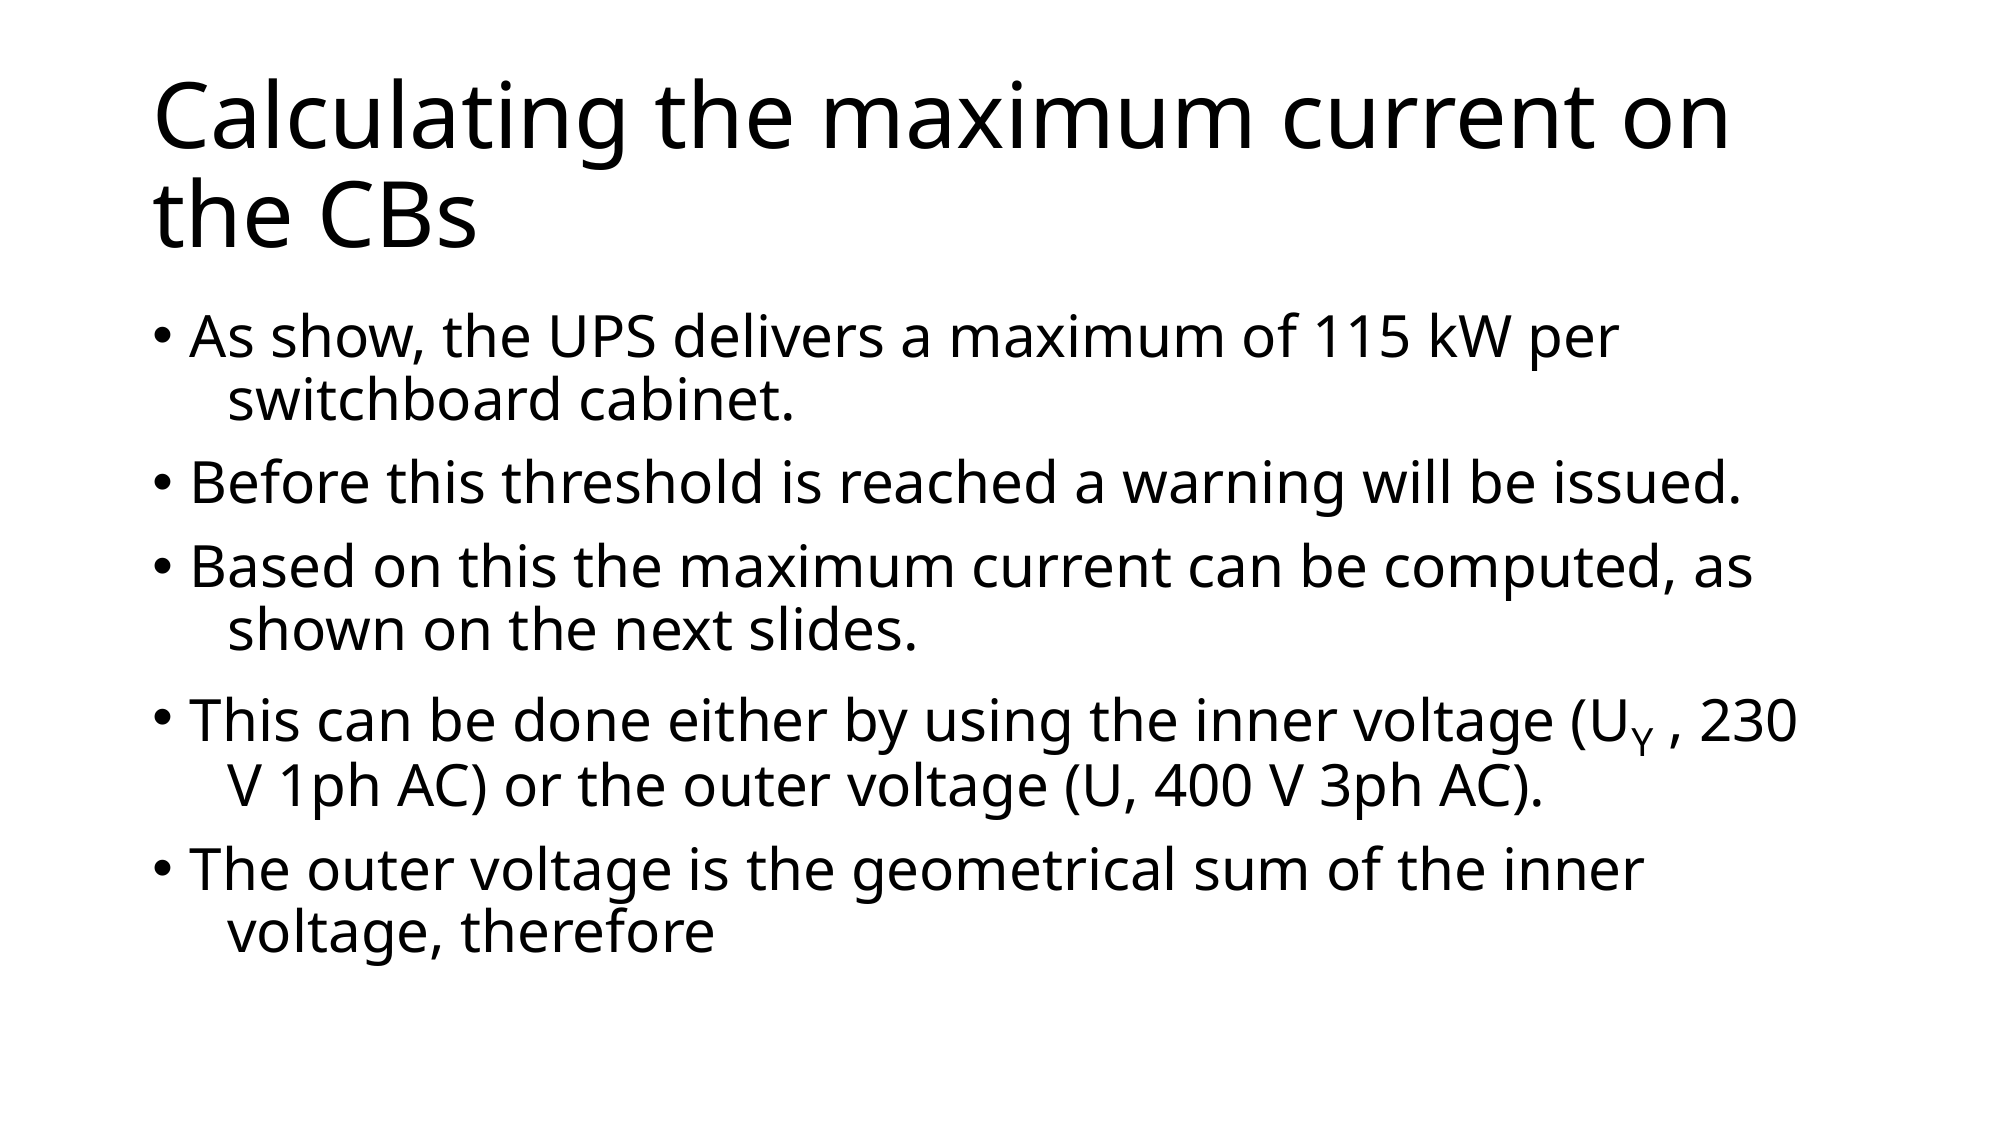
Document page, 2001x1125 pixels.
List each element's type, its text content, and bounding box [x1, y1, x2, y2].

list As show, the UPS delivers a maximum of 115 kW per switchboard cabinet. Before this threshold is reached a warning will be issued. Based on this the maximum current can be computed, as shown on the next slides. This can be done either by using the inner voltage (UY , 230 V 1ph AC) or the outer voltage (U, 400 V 3ph AC). The outer voltage is the geometrical sum of the inner voltage, therefore [137, 299, 1863, 1014]
title Calculating the maximum current on the CBs [137, 59, 1863, 278]
